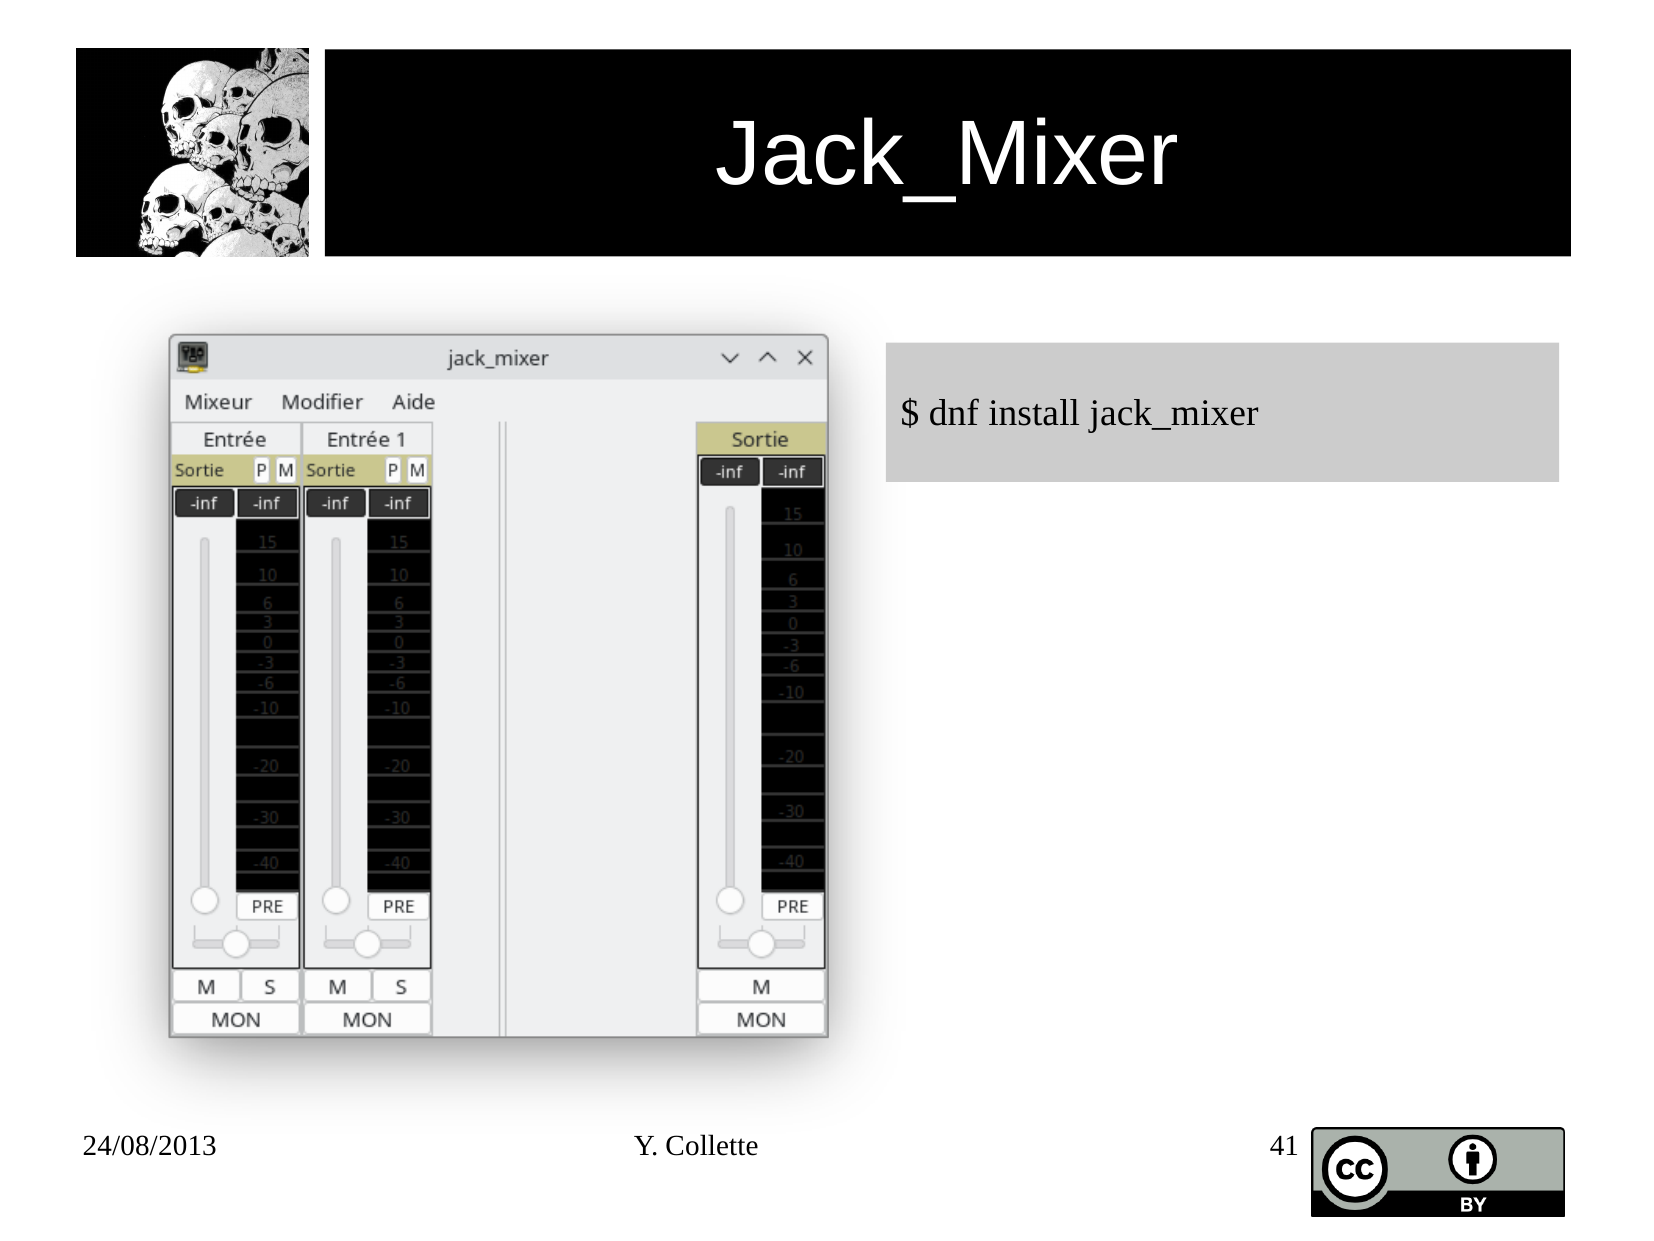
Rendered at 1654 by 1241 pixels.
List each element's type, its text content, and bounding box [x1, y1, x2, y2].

title Jack_Mixer [324, 49, 1571, 257]
text_box $ dnf install jack_mixer [885, 342, 1560, 482]
picture [1311, 1127, 1565, 1217]
picture [69, 48, 929, 1157]
